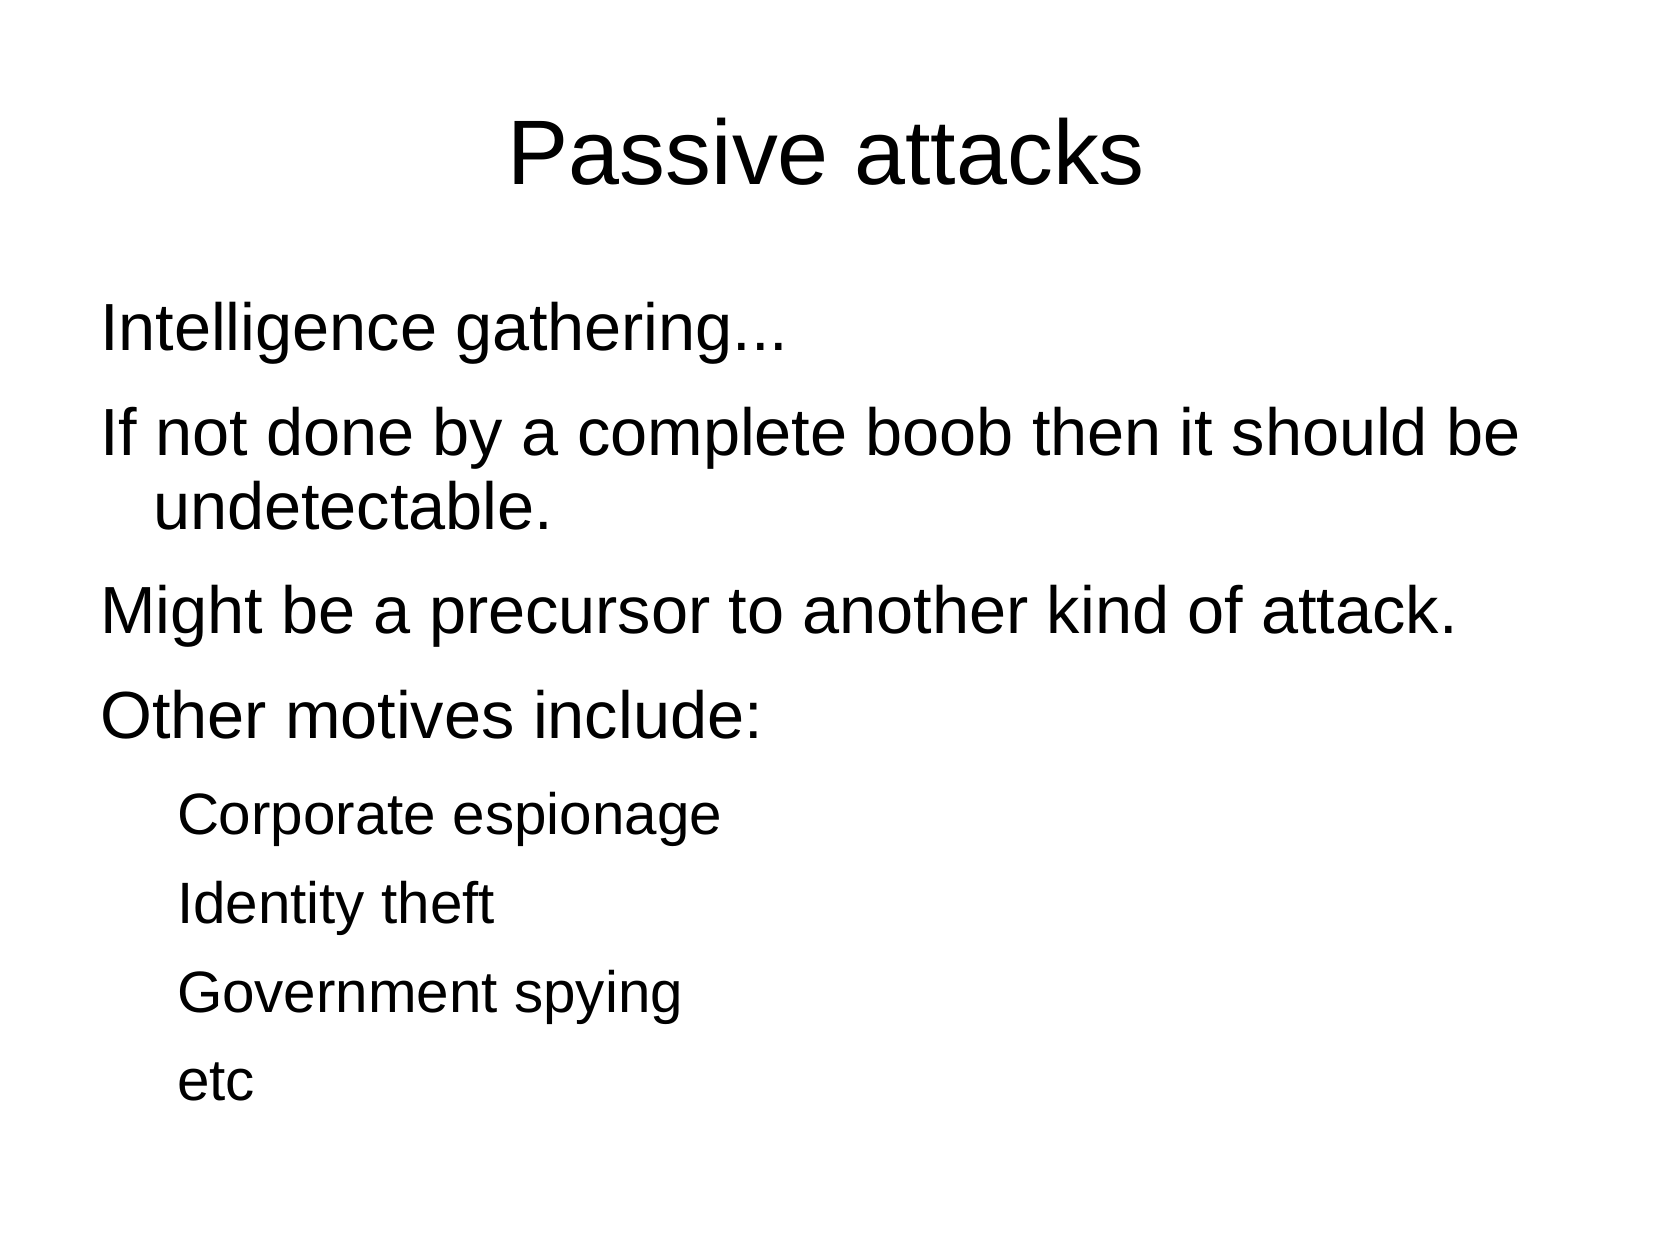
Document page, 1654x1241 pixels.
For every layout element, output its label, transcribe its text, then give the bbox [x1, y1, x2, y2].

list Intelligence gathering... If not done by a complete boob then it should be undetectable. Might be a precursor to another kind of attack. Other motives include: Corporate espionage Identity theft Government spying etc [82, 290, 1571, 1114]
title Passive attacks [82, 56, 1571, 250]
